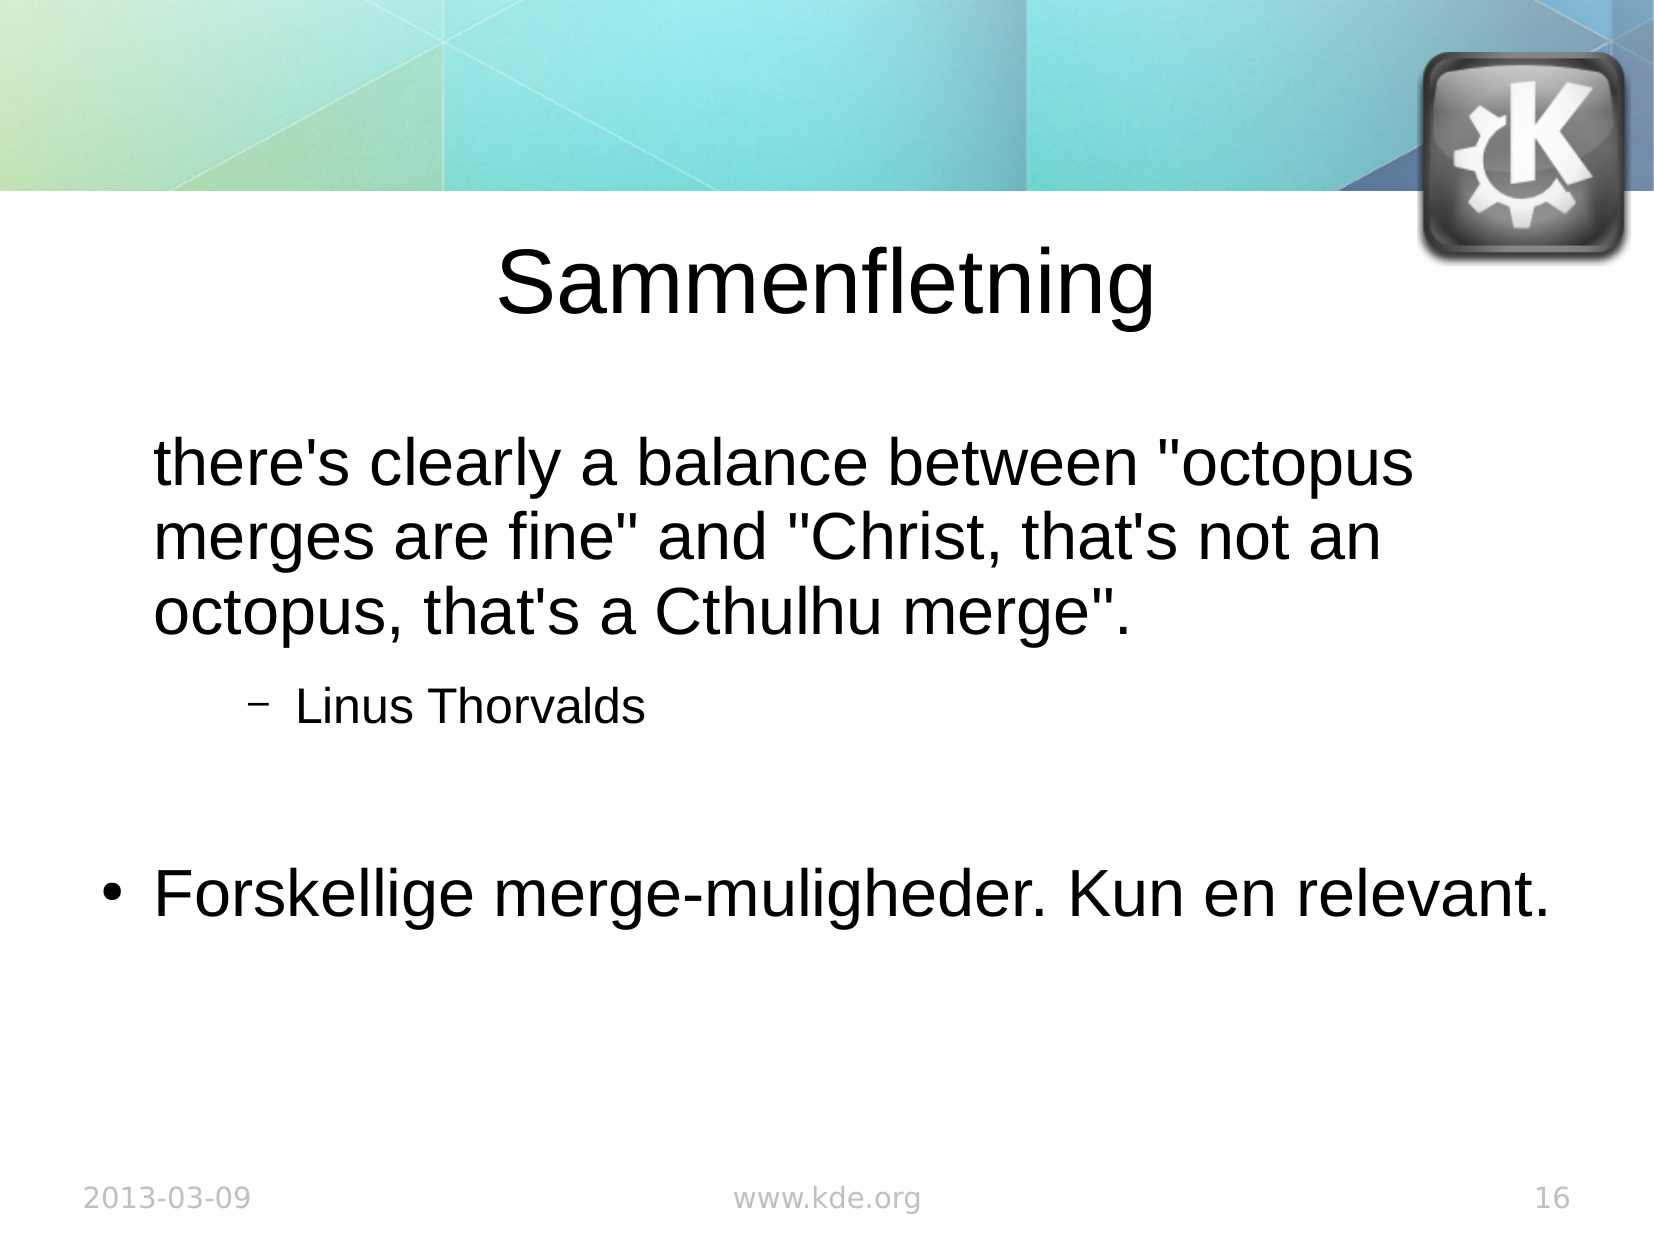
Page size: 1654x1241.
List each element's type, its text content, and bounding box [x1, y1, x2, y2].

list there's clearly a balance between "octopus merges are fine" and "Christ, that's not an octopus, that's a Cthulhu merge". Linus Thorvalds Forskellige merge-muligheder. Kun en relevant. [82, 424, 1571, 1144]
title Sammenfletning [82, 178, 1571, 386]
picture [0, 0, 1654, 191]
